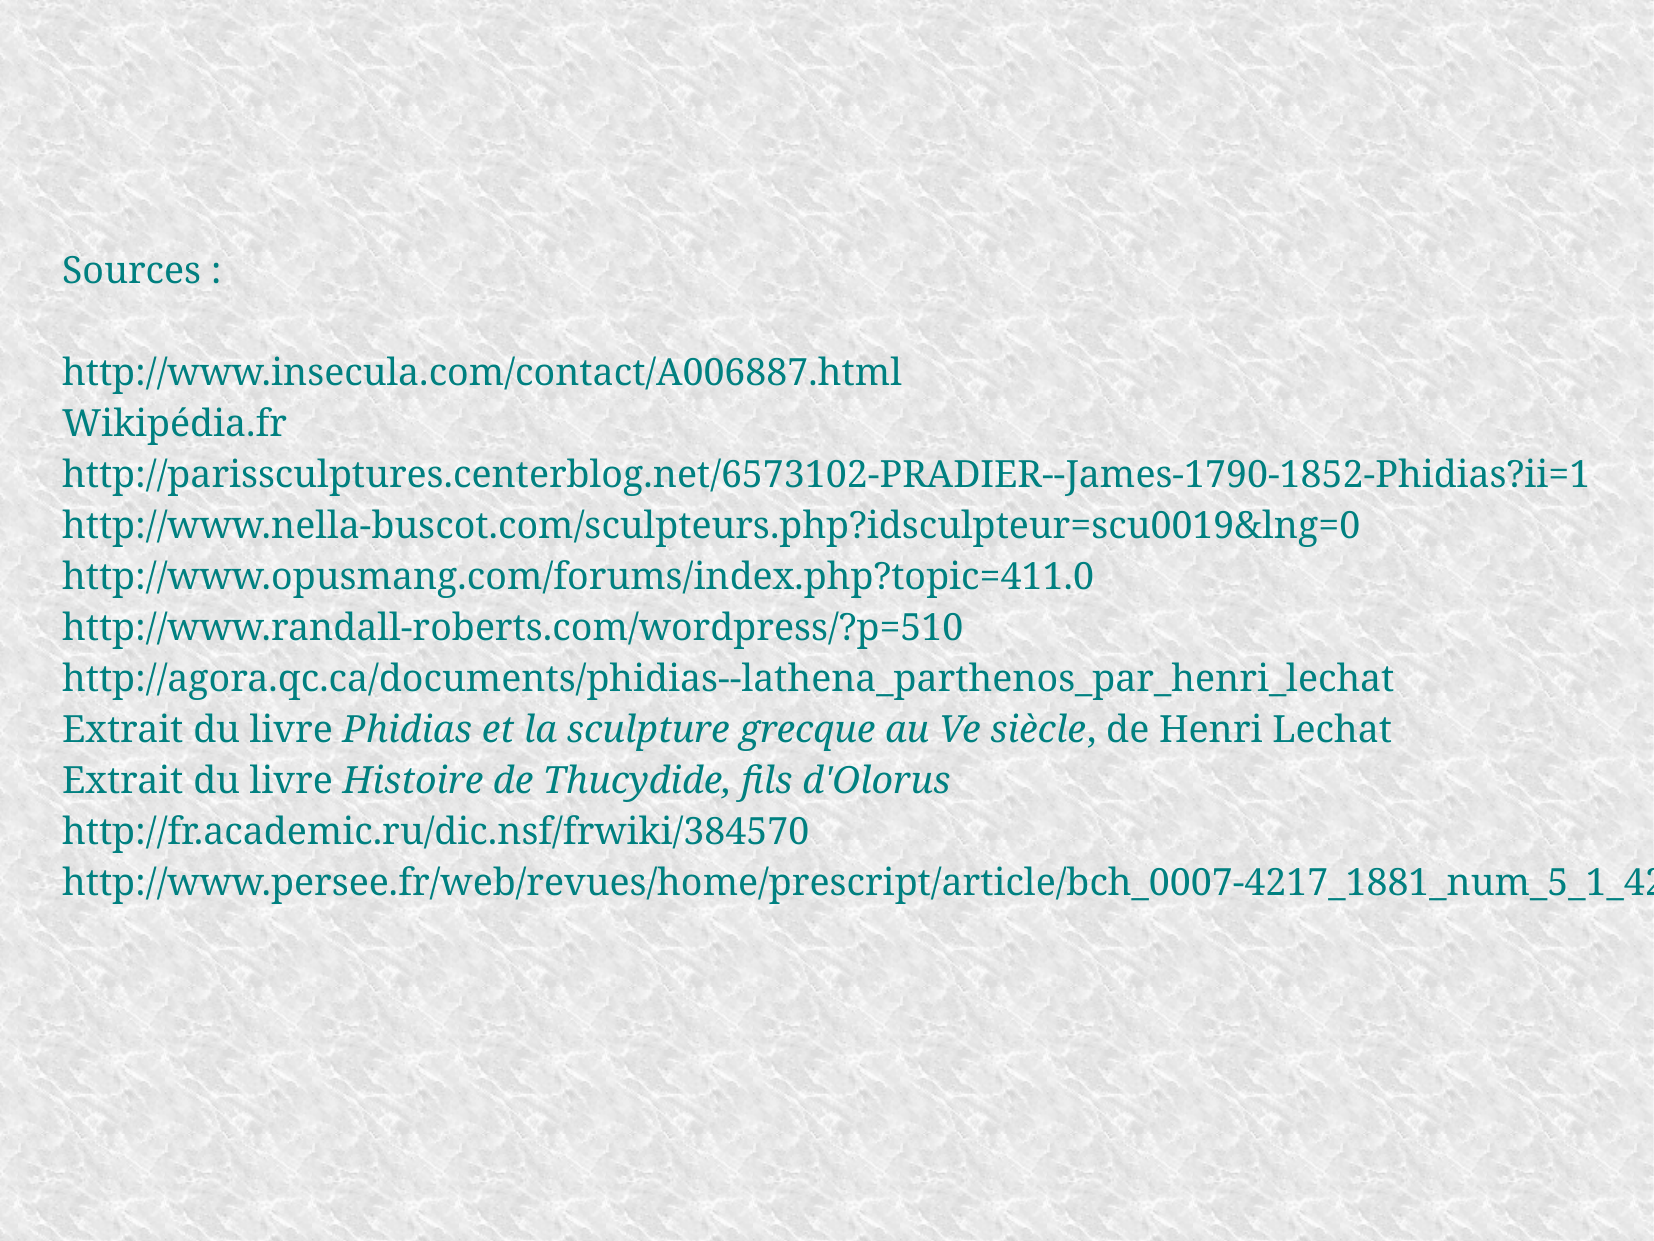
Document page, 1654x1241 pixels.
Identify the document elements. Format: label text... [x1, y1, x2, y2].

text_box Sources : http://www.insecula.com/contact/A006887.html Wikipédia.fr http://parissculptures.centerblog.net/6573102-PRADIER--James-1790-1852-Phidias?ii=1 http://www.nella-buscot.com/sculpteurs.php?idsculpteur=scu0019&lng=0 http://www.opusmang.com/forums/index.php?topic=411.0 http://www.randall-roberts.com/wordpress/?p=510 http://agora.qc.ca/documents/phidias--lathena_parthenos_par_henri_lechat Extrait du livre Phidias et la sculpture grecque au Ve siècle, de Henri Lechat Extrait du livre Histoire de Thucydide, fils d'Olorus http://fr.academic.ru/dic.nsf/frwiki/384570 http://www.persee.fr/web/revues/home/prescript/article/bch_0007-4217_1881_num_5_1_4236 [47, 236, 1654, 1005]
picture [0, 0, 1654, 1241]
